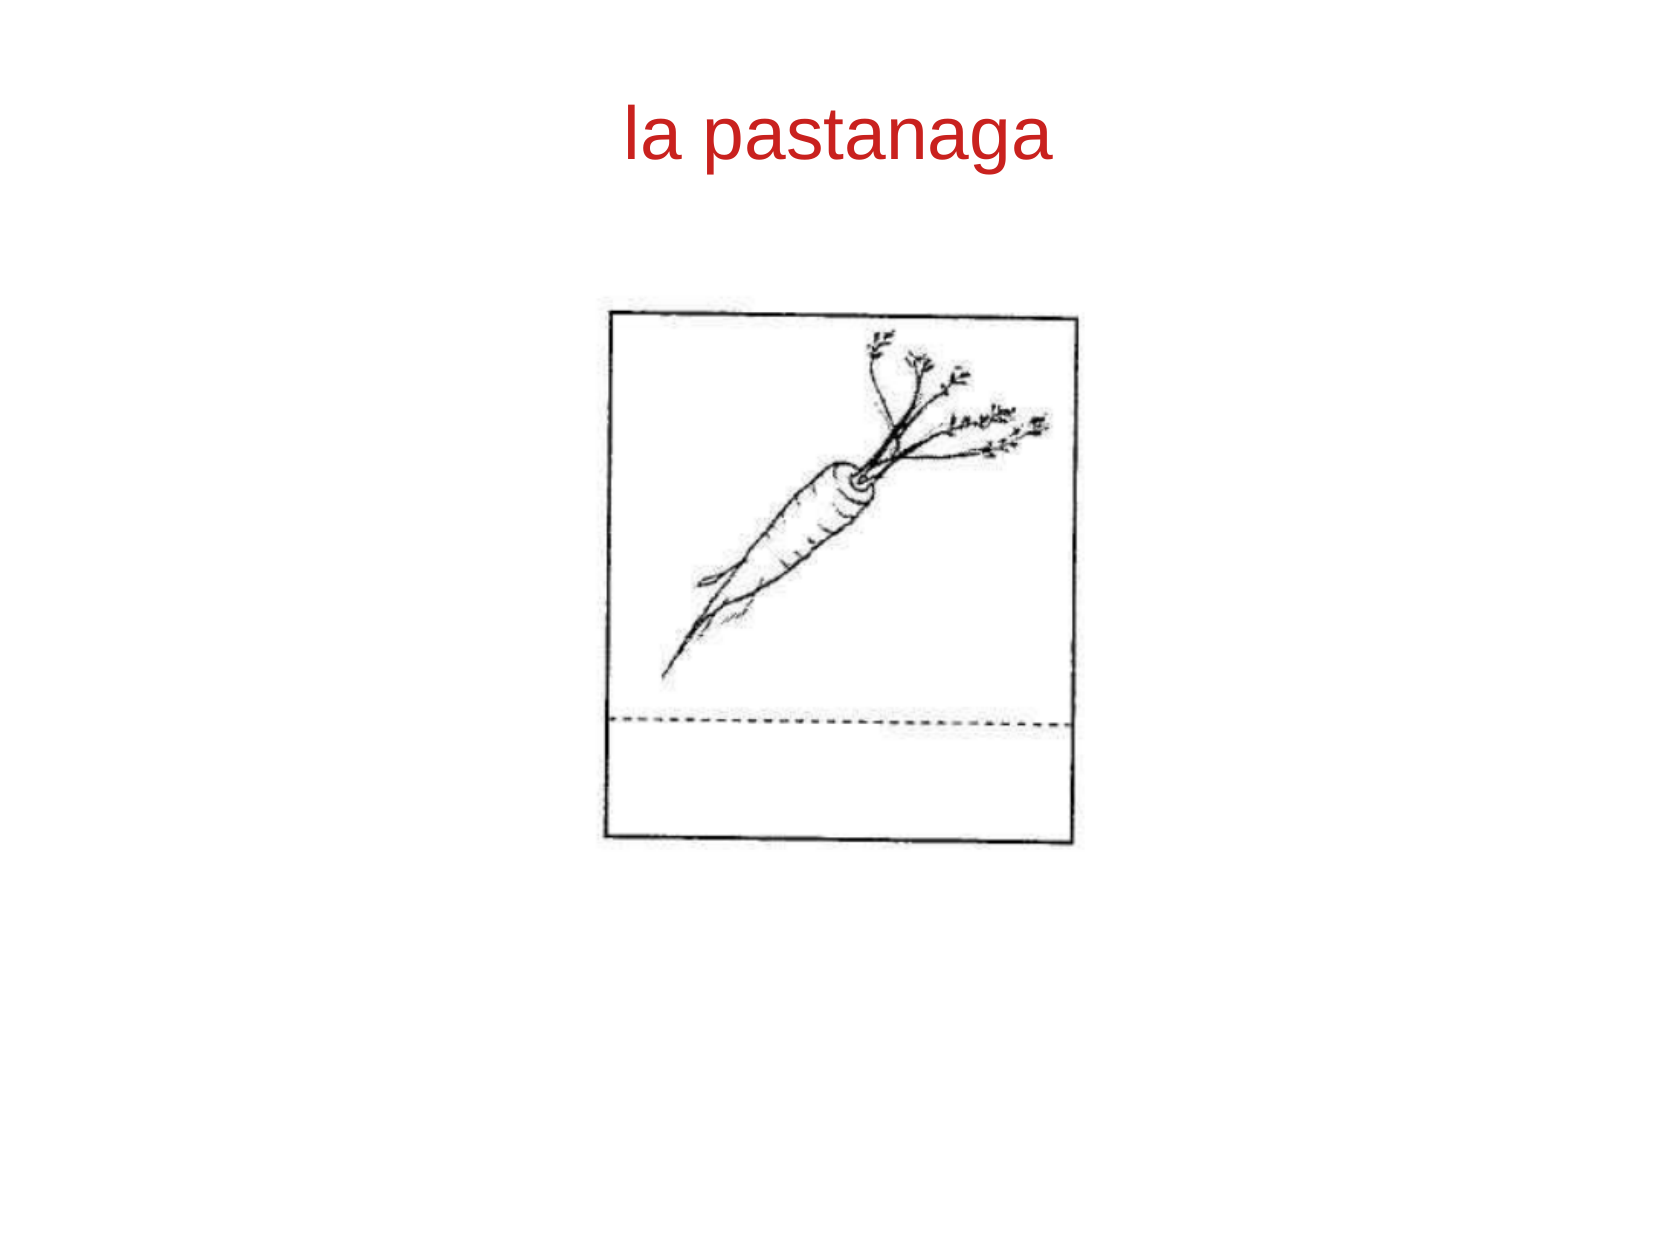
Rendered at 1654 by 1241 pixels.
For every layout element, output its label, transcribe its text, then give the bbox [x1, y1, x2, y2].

text_box la pastanaga [389, 58, 1288, 201]
picture [581, 291, 1094, 873]
